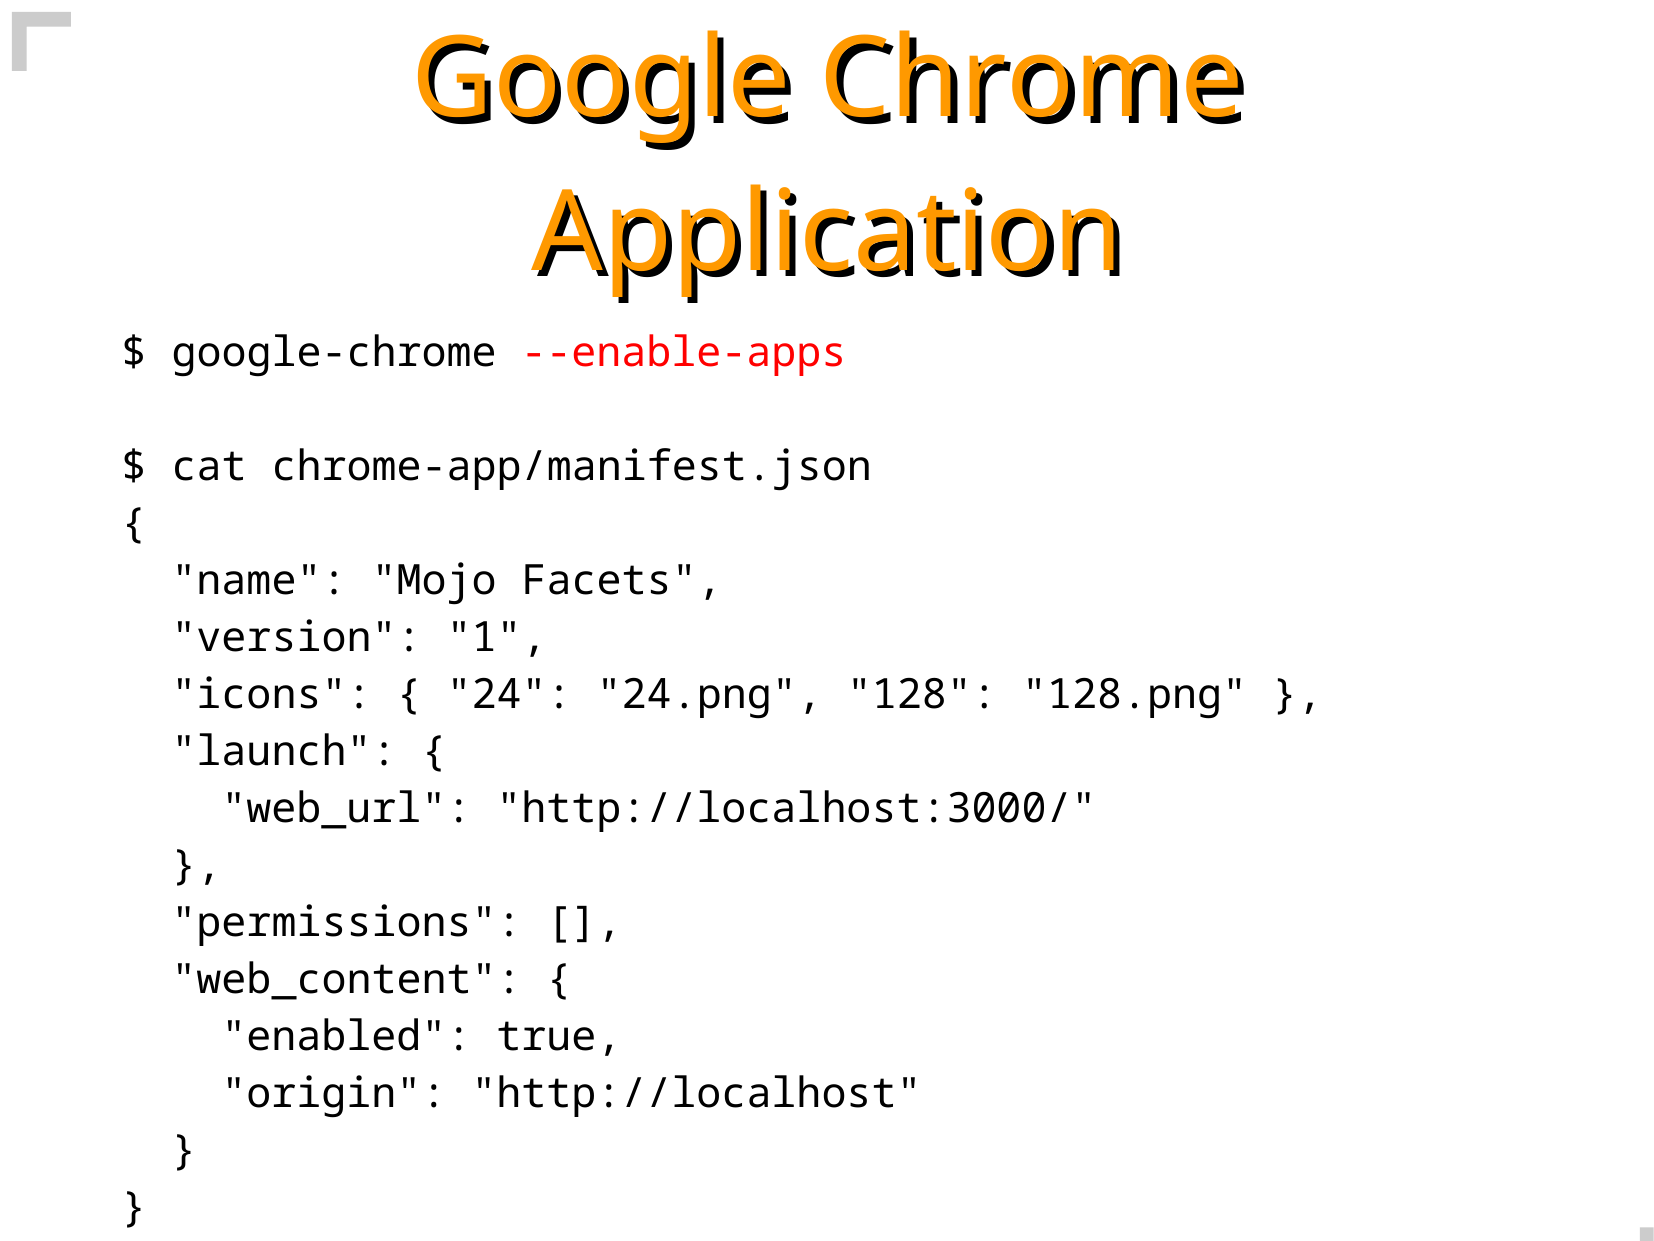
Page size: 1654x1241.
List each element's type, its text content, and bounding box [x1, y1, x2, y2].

title Google Chrome Application [121, 46, 1534, 254]
list $ google-chrome --enable-apps $ cat chrome-app/manifest.json { "name": "Mojo Facets", "version": "1", "icons": { "24": "24.png", "128": "128.png" }, "launch": { "web_url": "http://localhost:3000/" }, "permissions": [], "web_content": { "enabled": true, "origin": "http://localhost" } } [121, 322, 1561, 1132]
